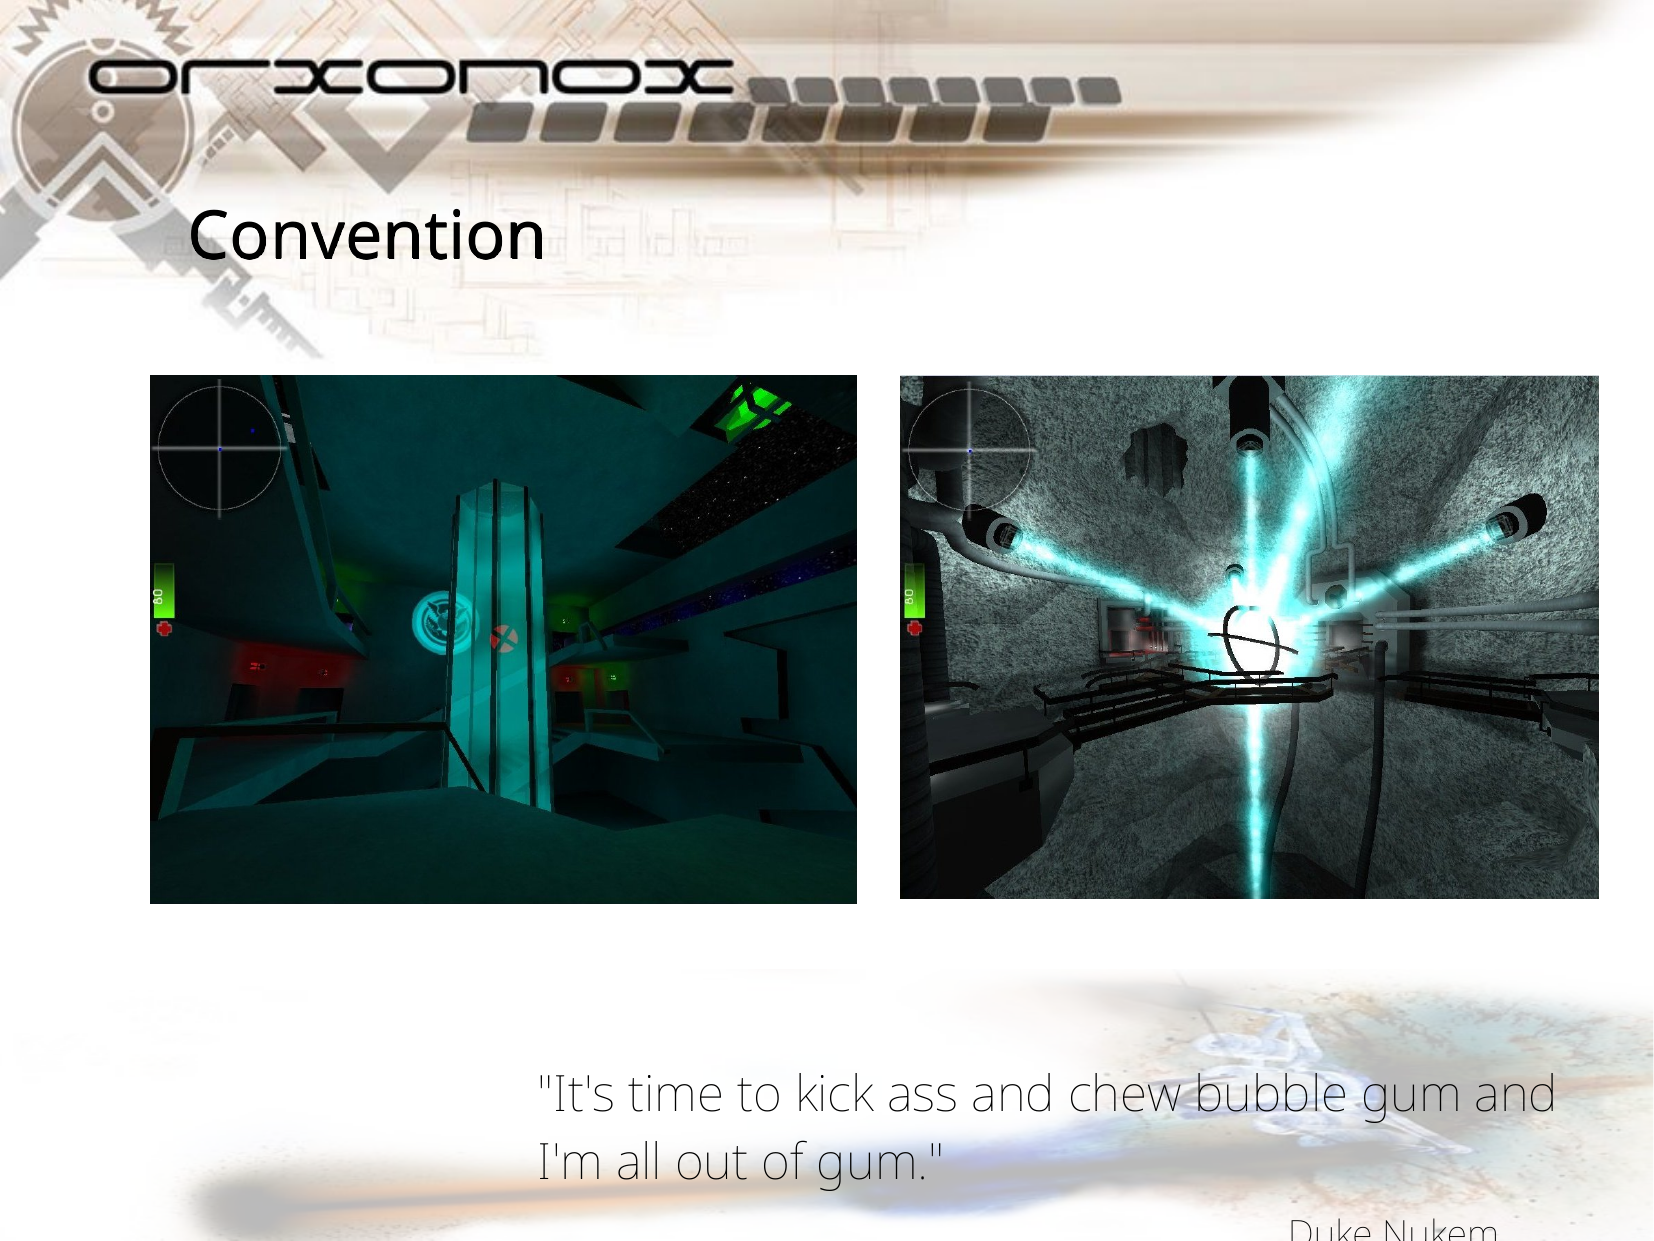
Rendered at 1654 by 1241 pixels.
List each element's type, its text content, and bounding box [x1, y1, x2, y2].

picture [0, 0, 1654, 905]
text_box "It's time to kick ass and chew bubble gum and I'm all out of gum." Duke Nukem [487, 1050, 1651, 1240]
picture [0, 969, 1654, 1241]
text_box Convention [187, 187, 1538, 344]
